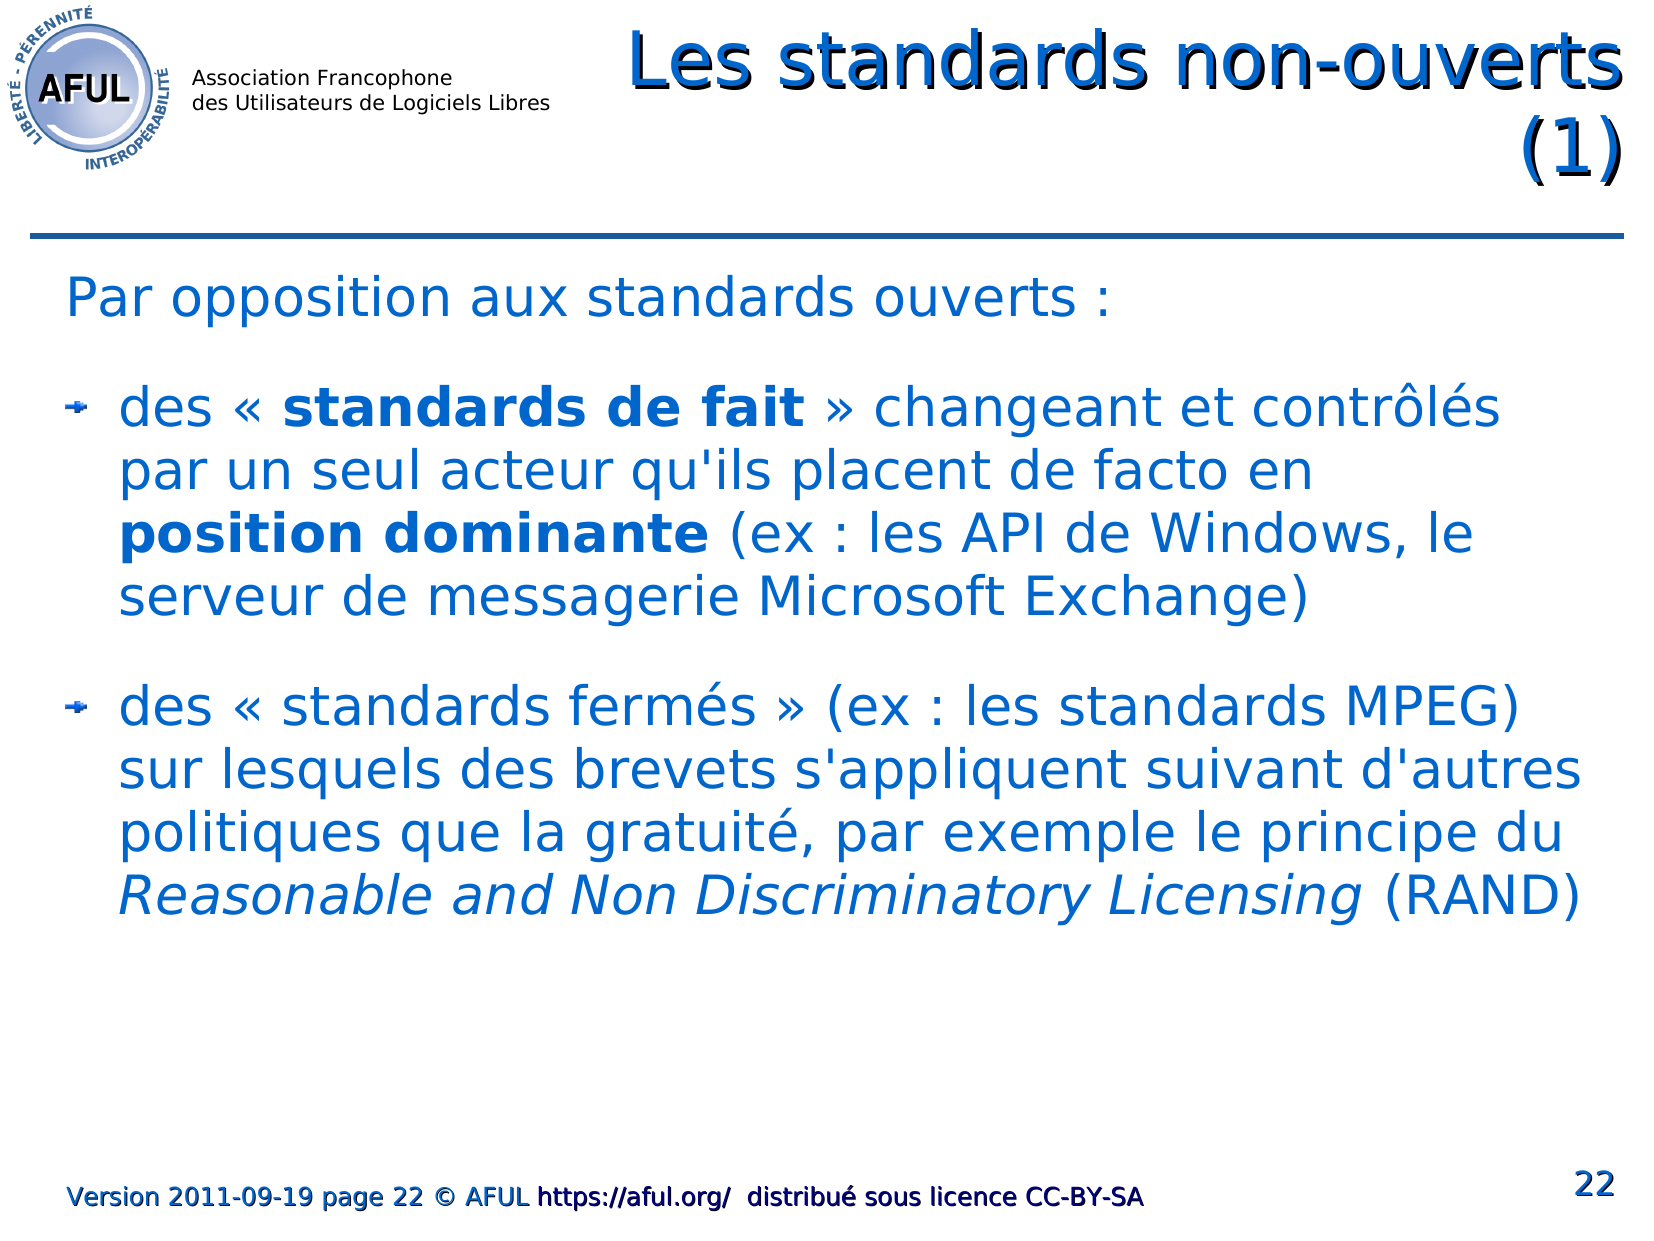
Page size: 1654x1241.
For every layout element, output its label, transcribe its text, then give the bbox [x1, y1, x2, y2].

title Les standards non-ouverts (1) [501, 0, 1625, 207]
picture [0, 0, 178, 178]
list Par opposition aux standards ouverts : des « standards de fait » changeant et contrôlés par un seul acteur qu'ils placent de facto en position dominante (ex : les API de Windows, le serveur de messagerie Microsoft Exchange) des « standards fermés » (ex : les standards MPEG) sur lesquels des brevets s'appliquent suivant d'autres politiques que la gratuité, par exemple le principe du Reasonable and Non Discriminatory Licensing (RAND) [47, 265, 1595, 1196]
